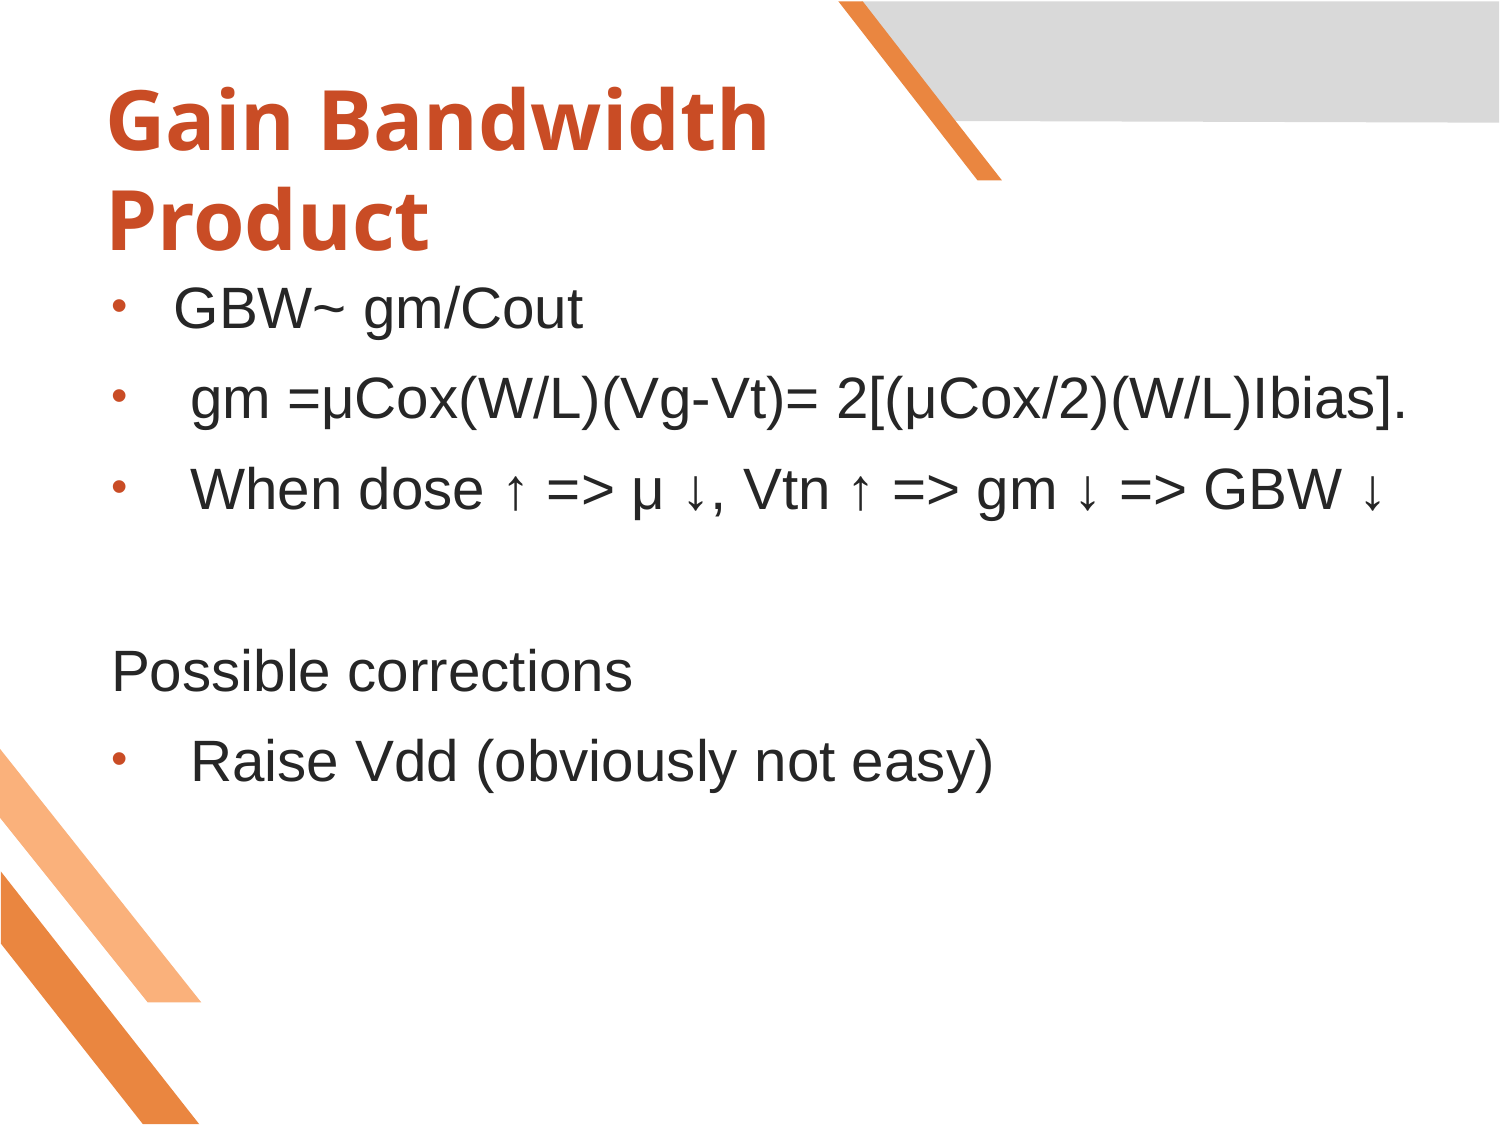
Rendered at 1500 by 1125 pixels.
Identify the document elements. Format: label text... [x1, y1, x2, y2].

title Gain Bandwidth Product [75, 59, 1105, 192]
list GBW~ gm/Cout gm =μCox(W/L)(Vg-Vt)= 2[(μCox/2)(W/L)Ibias]. When dose ↑ => μ ↓, Vtn ↑ => gm ↓ => GBW ↓ Possible corrections Raise Vdd (obviously not easy) [75, 262, 1426, 1013]
